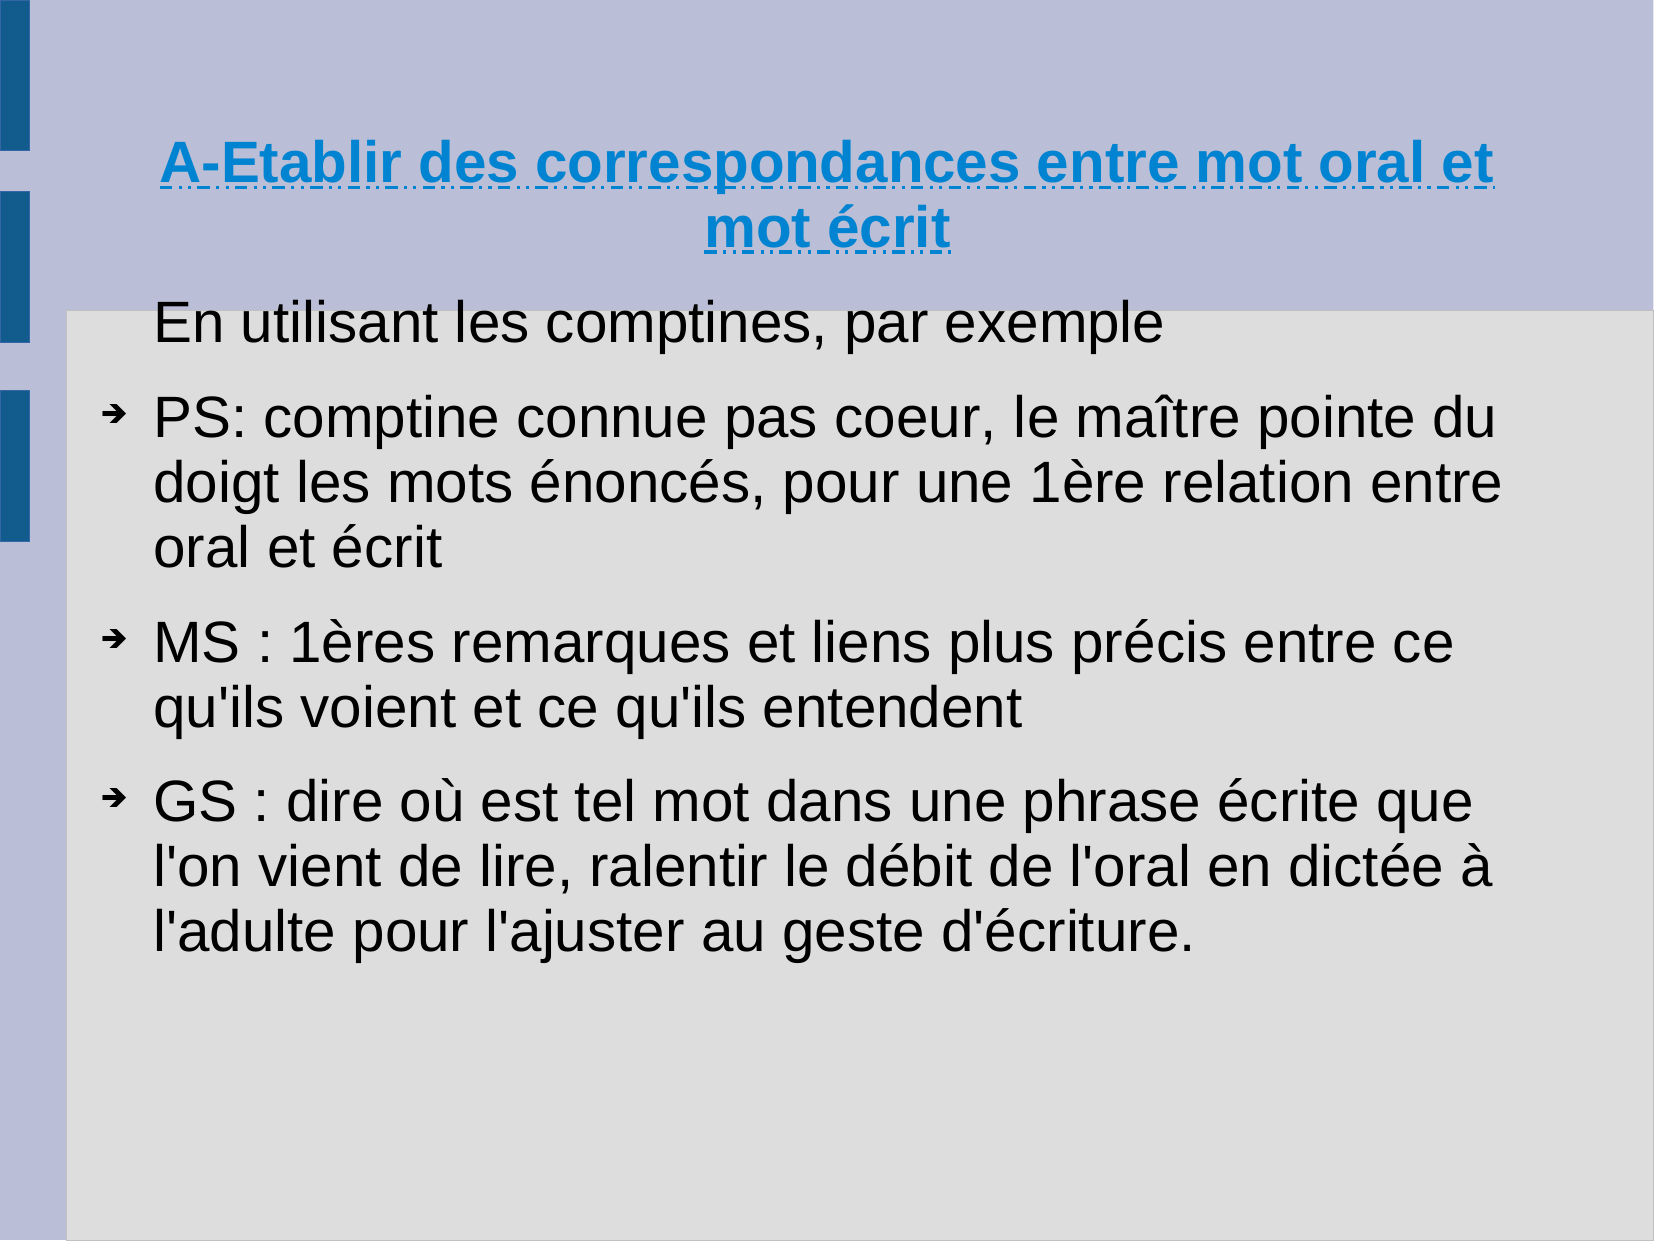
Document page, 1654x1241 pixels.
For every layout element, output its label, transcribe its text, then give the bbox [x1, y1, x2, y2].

list En utilisant les comptines, par exemple PS: comptine connue pas coeur, le maître pointe du doigt les mots énoncés, pour une 1ère relation entre oral et écrit MS : 1ères remarques et liens plus précis entre ce qu'ils voient et ce qu'ils entendent GS : dire où est tel mot dans une phrase écrite que l'on vient de lire, ralentir le débit de l'oral en dictée à l'adulte pour l'ajuster au geste d'écriture. [82, 290, 1571, 965]
title A-Etablir des correspondances entre mot oral et mot écrit [121, 91, 1534, 290]
